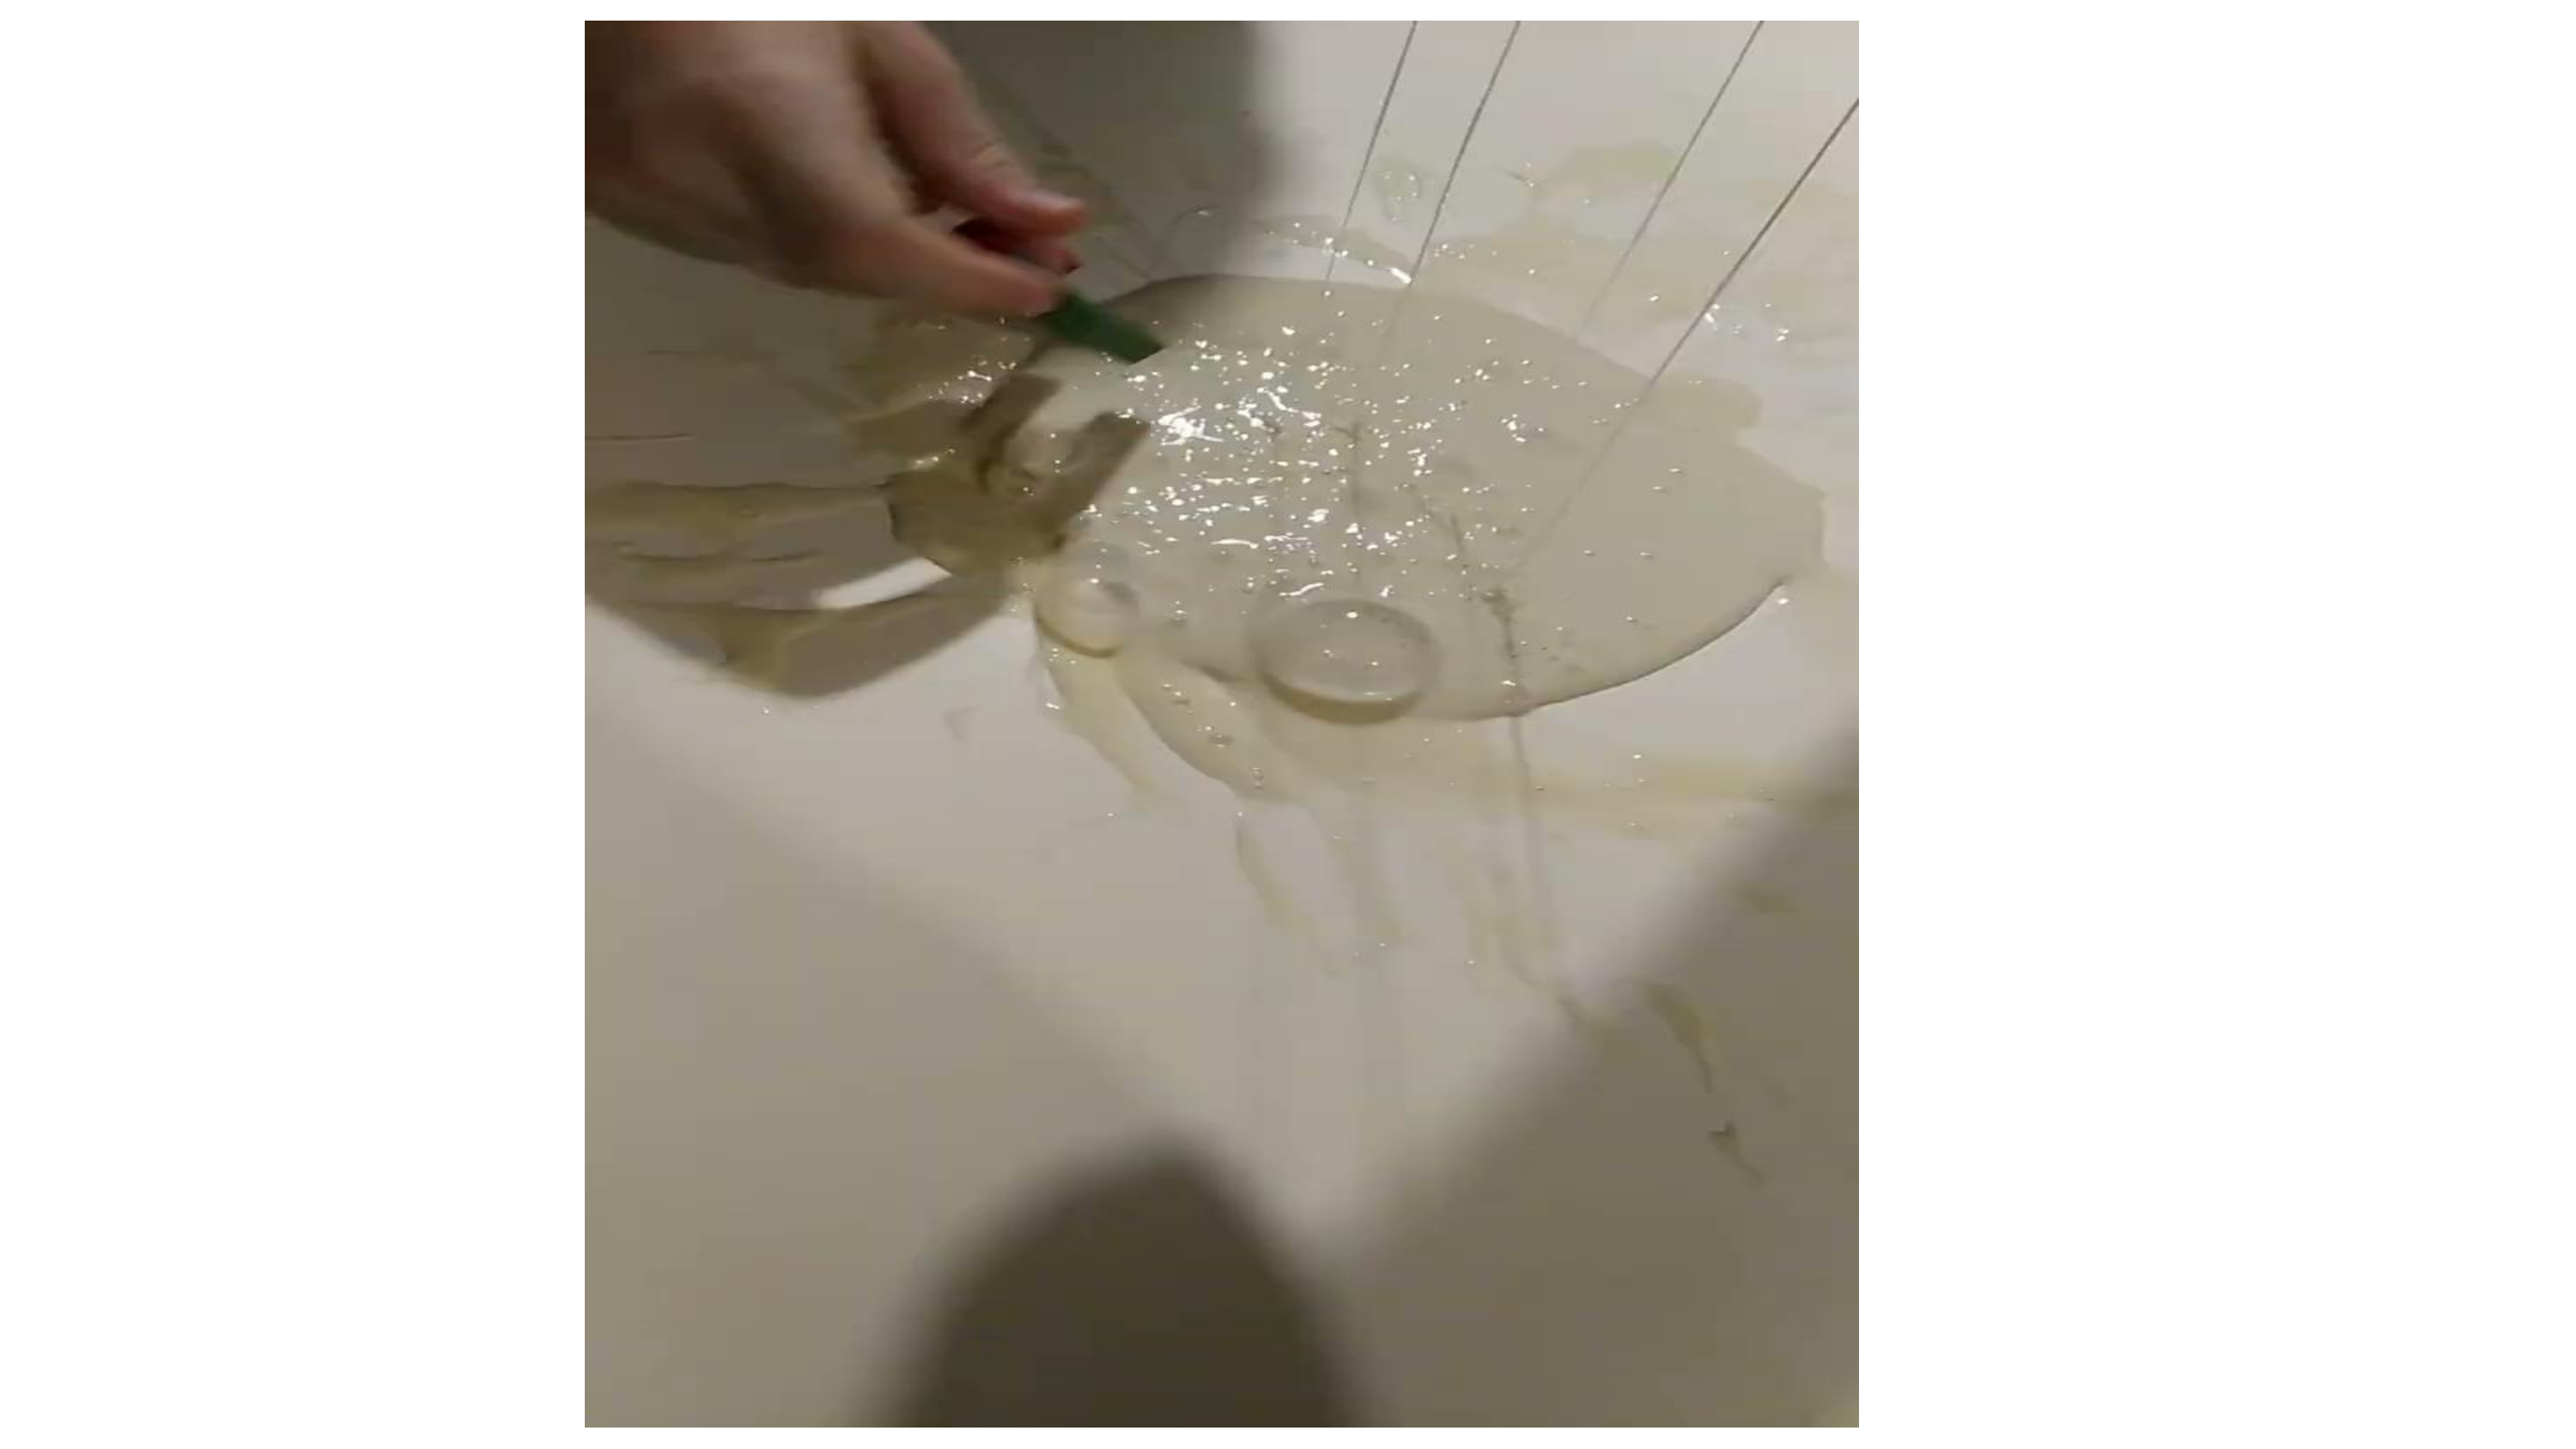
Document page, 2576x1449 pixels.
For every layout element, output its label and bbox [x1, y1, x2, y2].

picture [585, 21, 1859, 1428]
